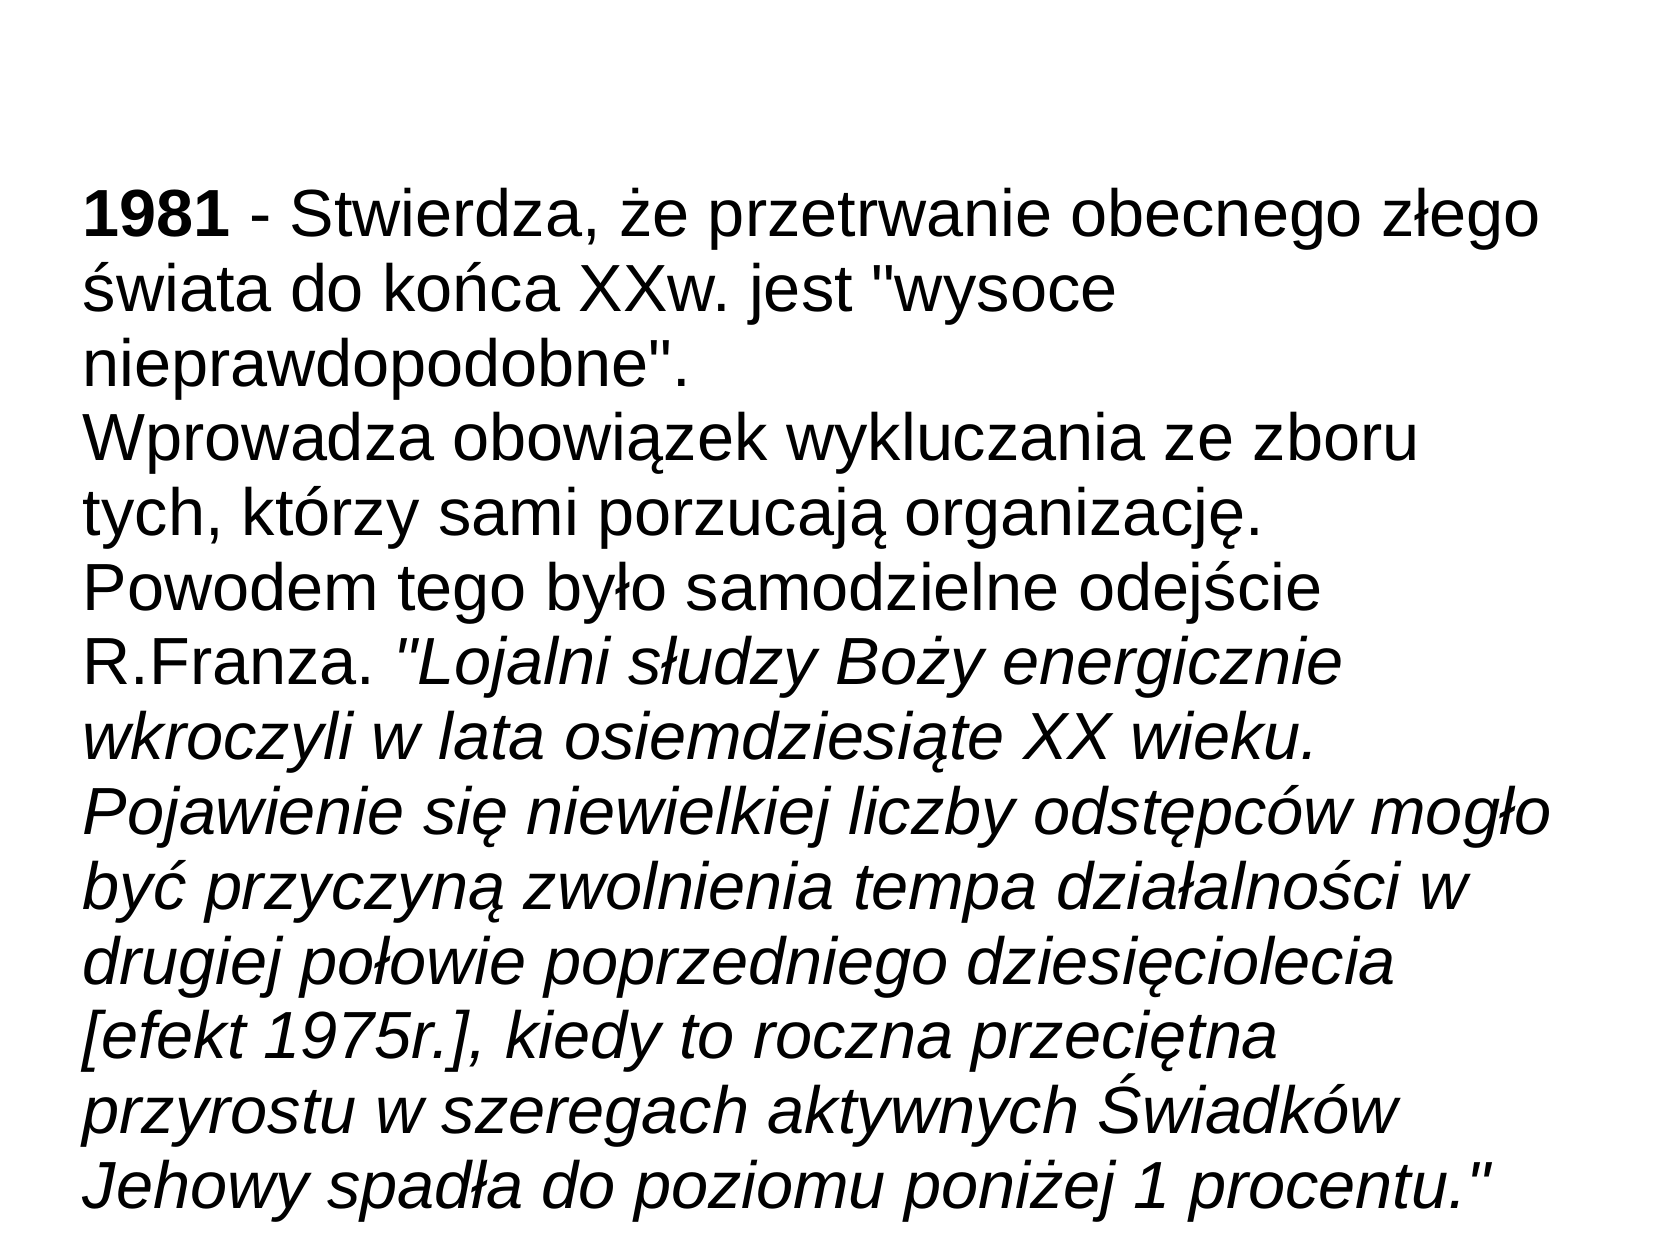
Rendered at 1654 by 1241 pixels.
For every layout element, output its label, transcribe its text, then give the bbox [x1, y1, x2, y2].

subtitle 1981 - Stwierdza, że przetrwanie obecnego złego świata do końca XXw. jest "wysoce nieprawdopodobne". Wprowadza obowiązek wykluczania ze zboru tych, którzy sami porzucają organizację. Powodem tego było samodzielne odejście R.Franza. "Lojalni słudzy Boży energicznie wkroczyli w lata osiemdziesiąte XX wieku. Pojawienie się niewielkiej liczby odstępców mogło być przyczyną zwolnienia tempa działalności w drugiej połowie poprzedniego dziesięciolecia [efekt 1975r.], kiedy to roczna przeciętna przyrostu w szeregach aktywnych Świadków Jehowy spadła do poziomu poniżej 1 procentu." [82, 175, 1571, 1223]
